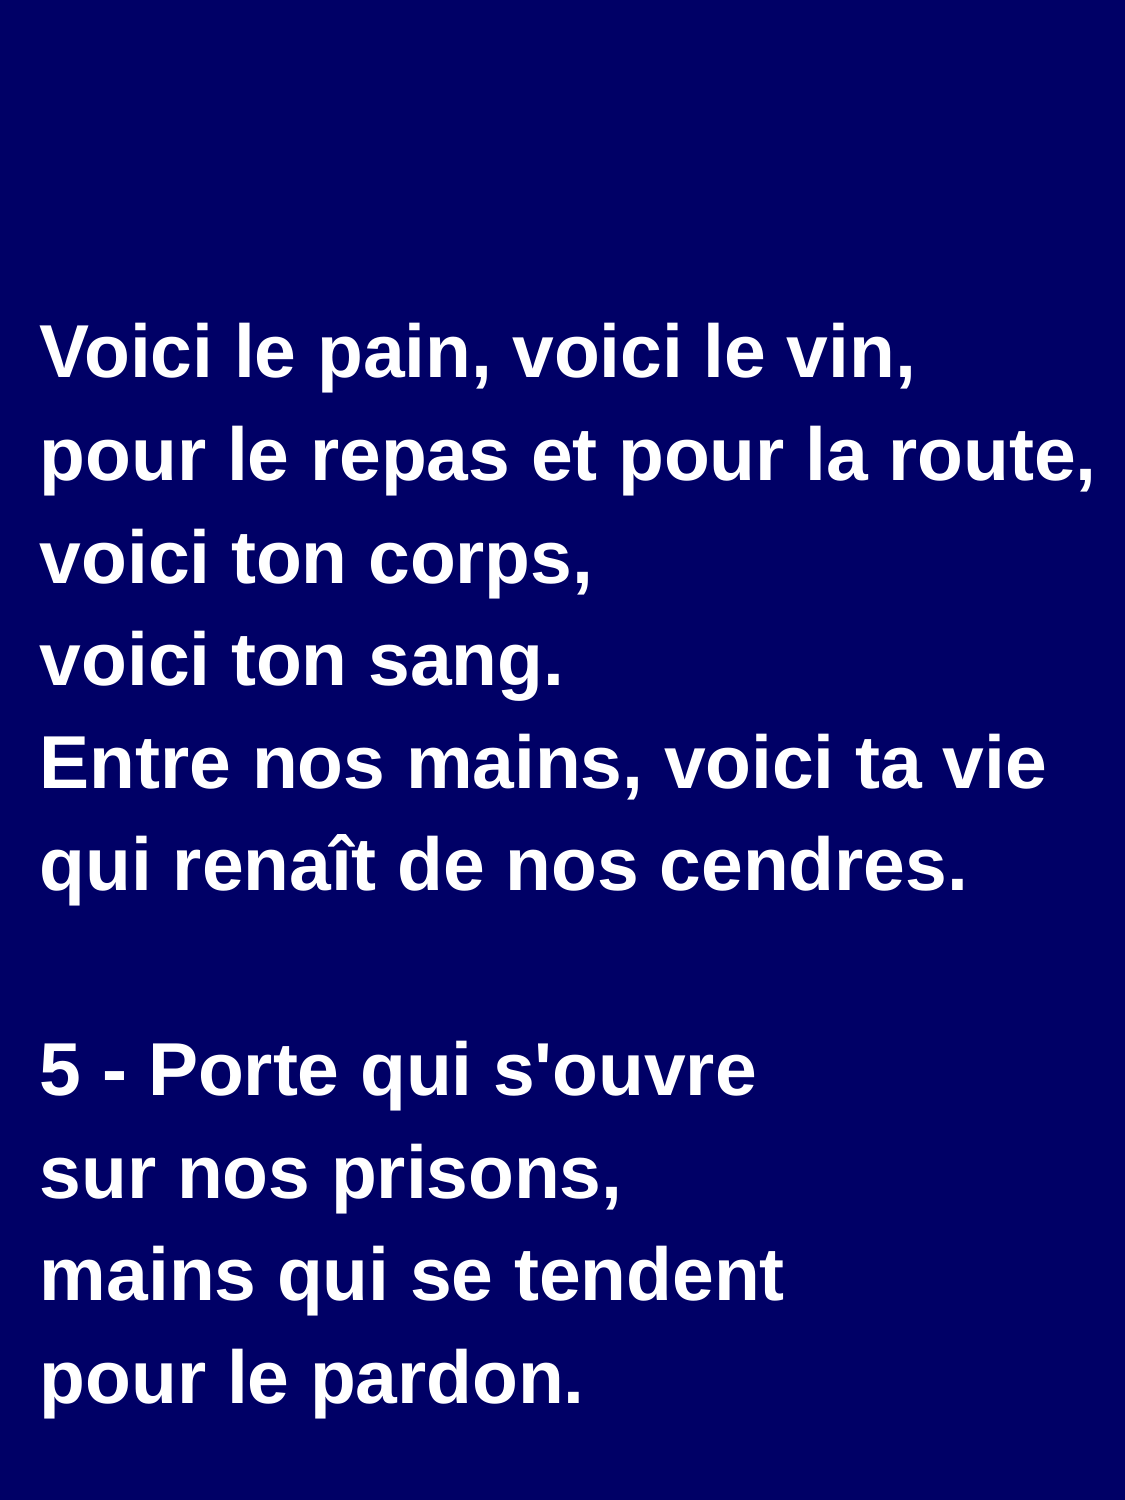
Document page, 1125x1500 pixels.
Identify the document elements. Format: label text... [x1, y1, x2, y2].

text_box Voici le pain, voici le vin, pour le repas et pour la route, voici ton corps, voici ton sang. Entre nos mains, voici ta vie qui renaît de nos cendres. 5 - Porte qui s'ouvre sur nos prisons, mains qui se tendent pour le pardon. [23, 295, 1125, 1500]
